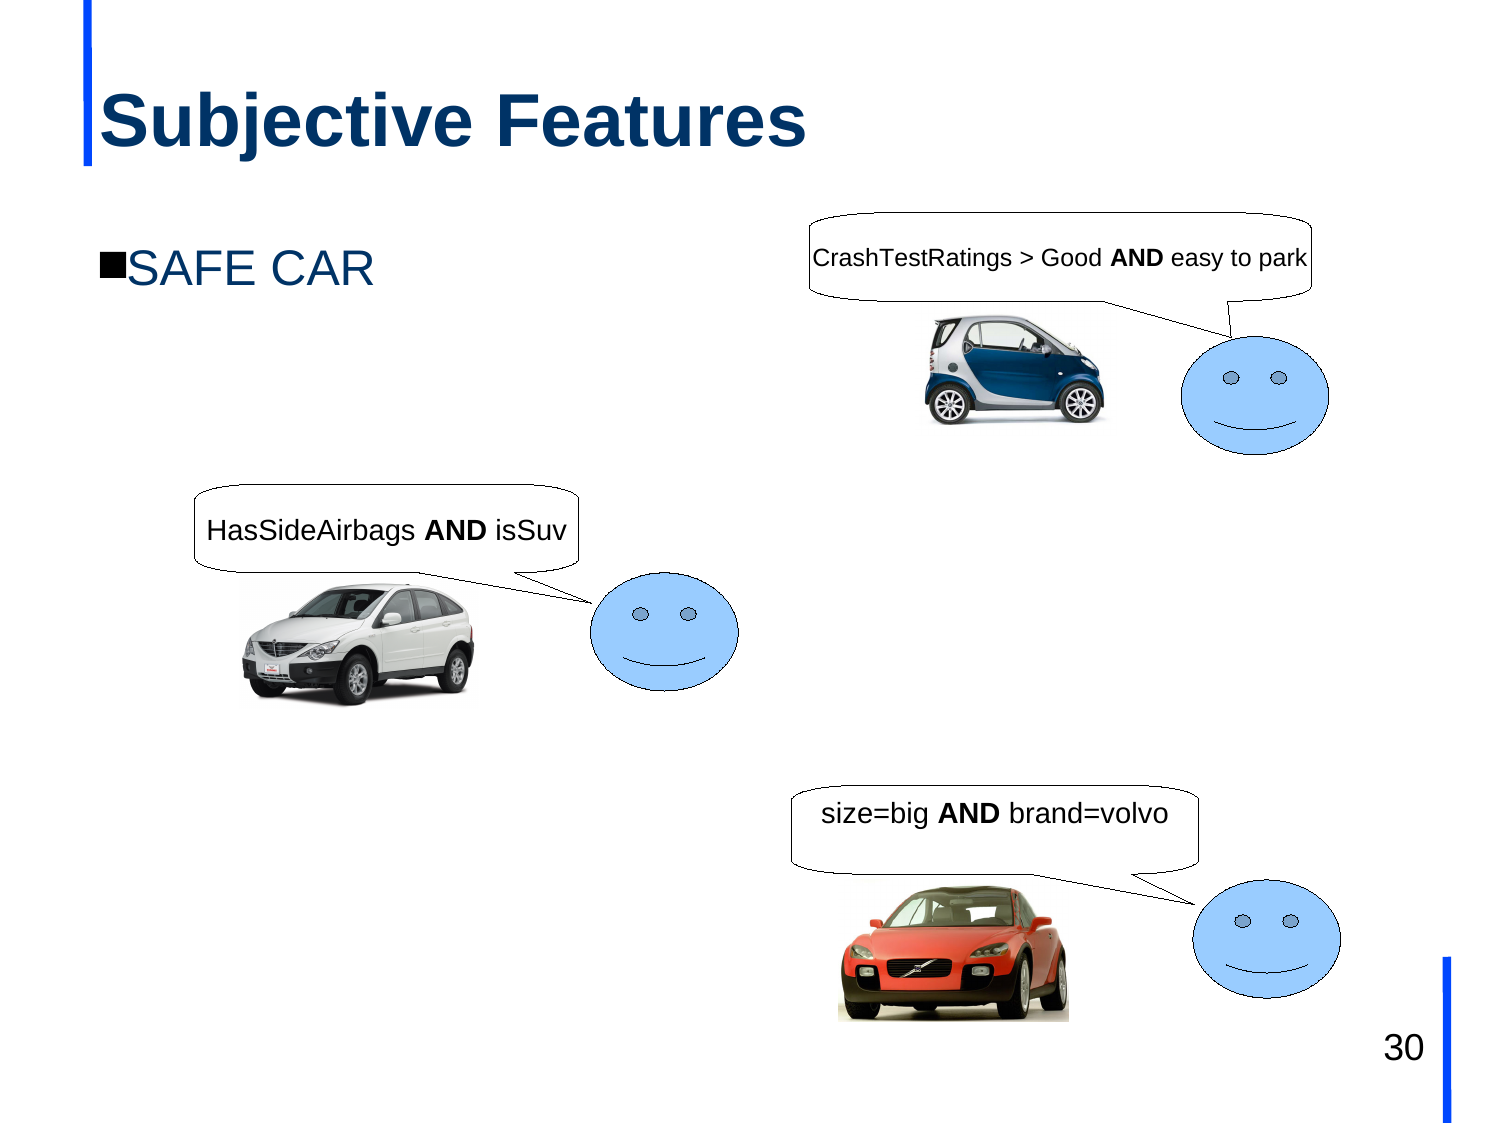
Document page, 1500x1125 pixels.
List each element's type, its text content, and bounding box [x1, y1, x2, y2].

picture [915, 302, 1117, 436]
picture [239, 578, 479, 709]
picture [838, 879, 1069, 1022]
text_box CrashTestRatings > Good AND easy to park [809, 212, 1312, 338]
text_box [1181, 336, 1329, 455]
text_box [590, 572, 739, 692]
title Subjective Features [99, 32, 1438, 205]
text_box [1192, 879, 1341, 999]
list SAFE CAR [99, 237, 1438, 966]
text_box size=big AND brand=volvo [791, 785, 1199, 905]
text_box HasSideAirbags AND isSuv [194, 484, 592, 604]
